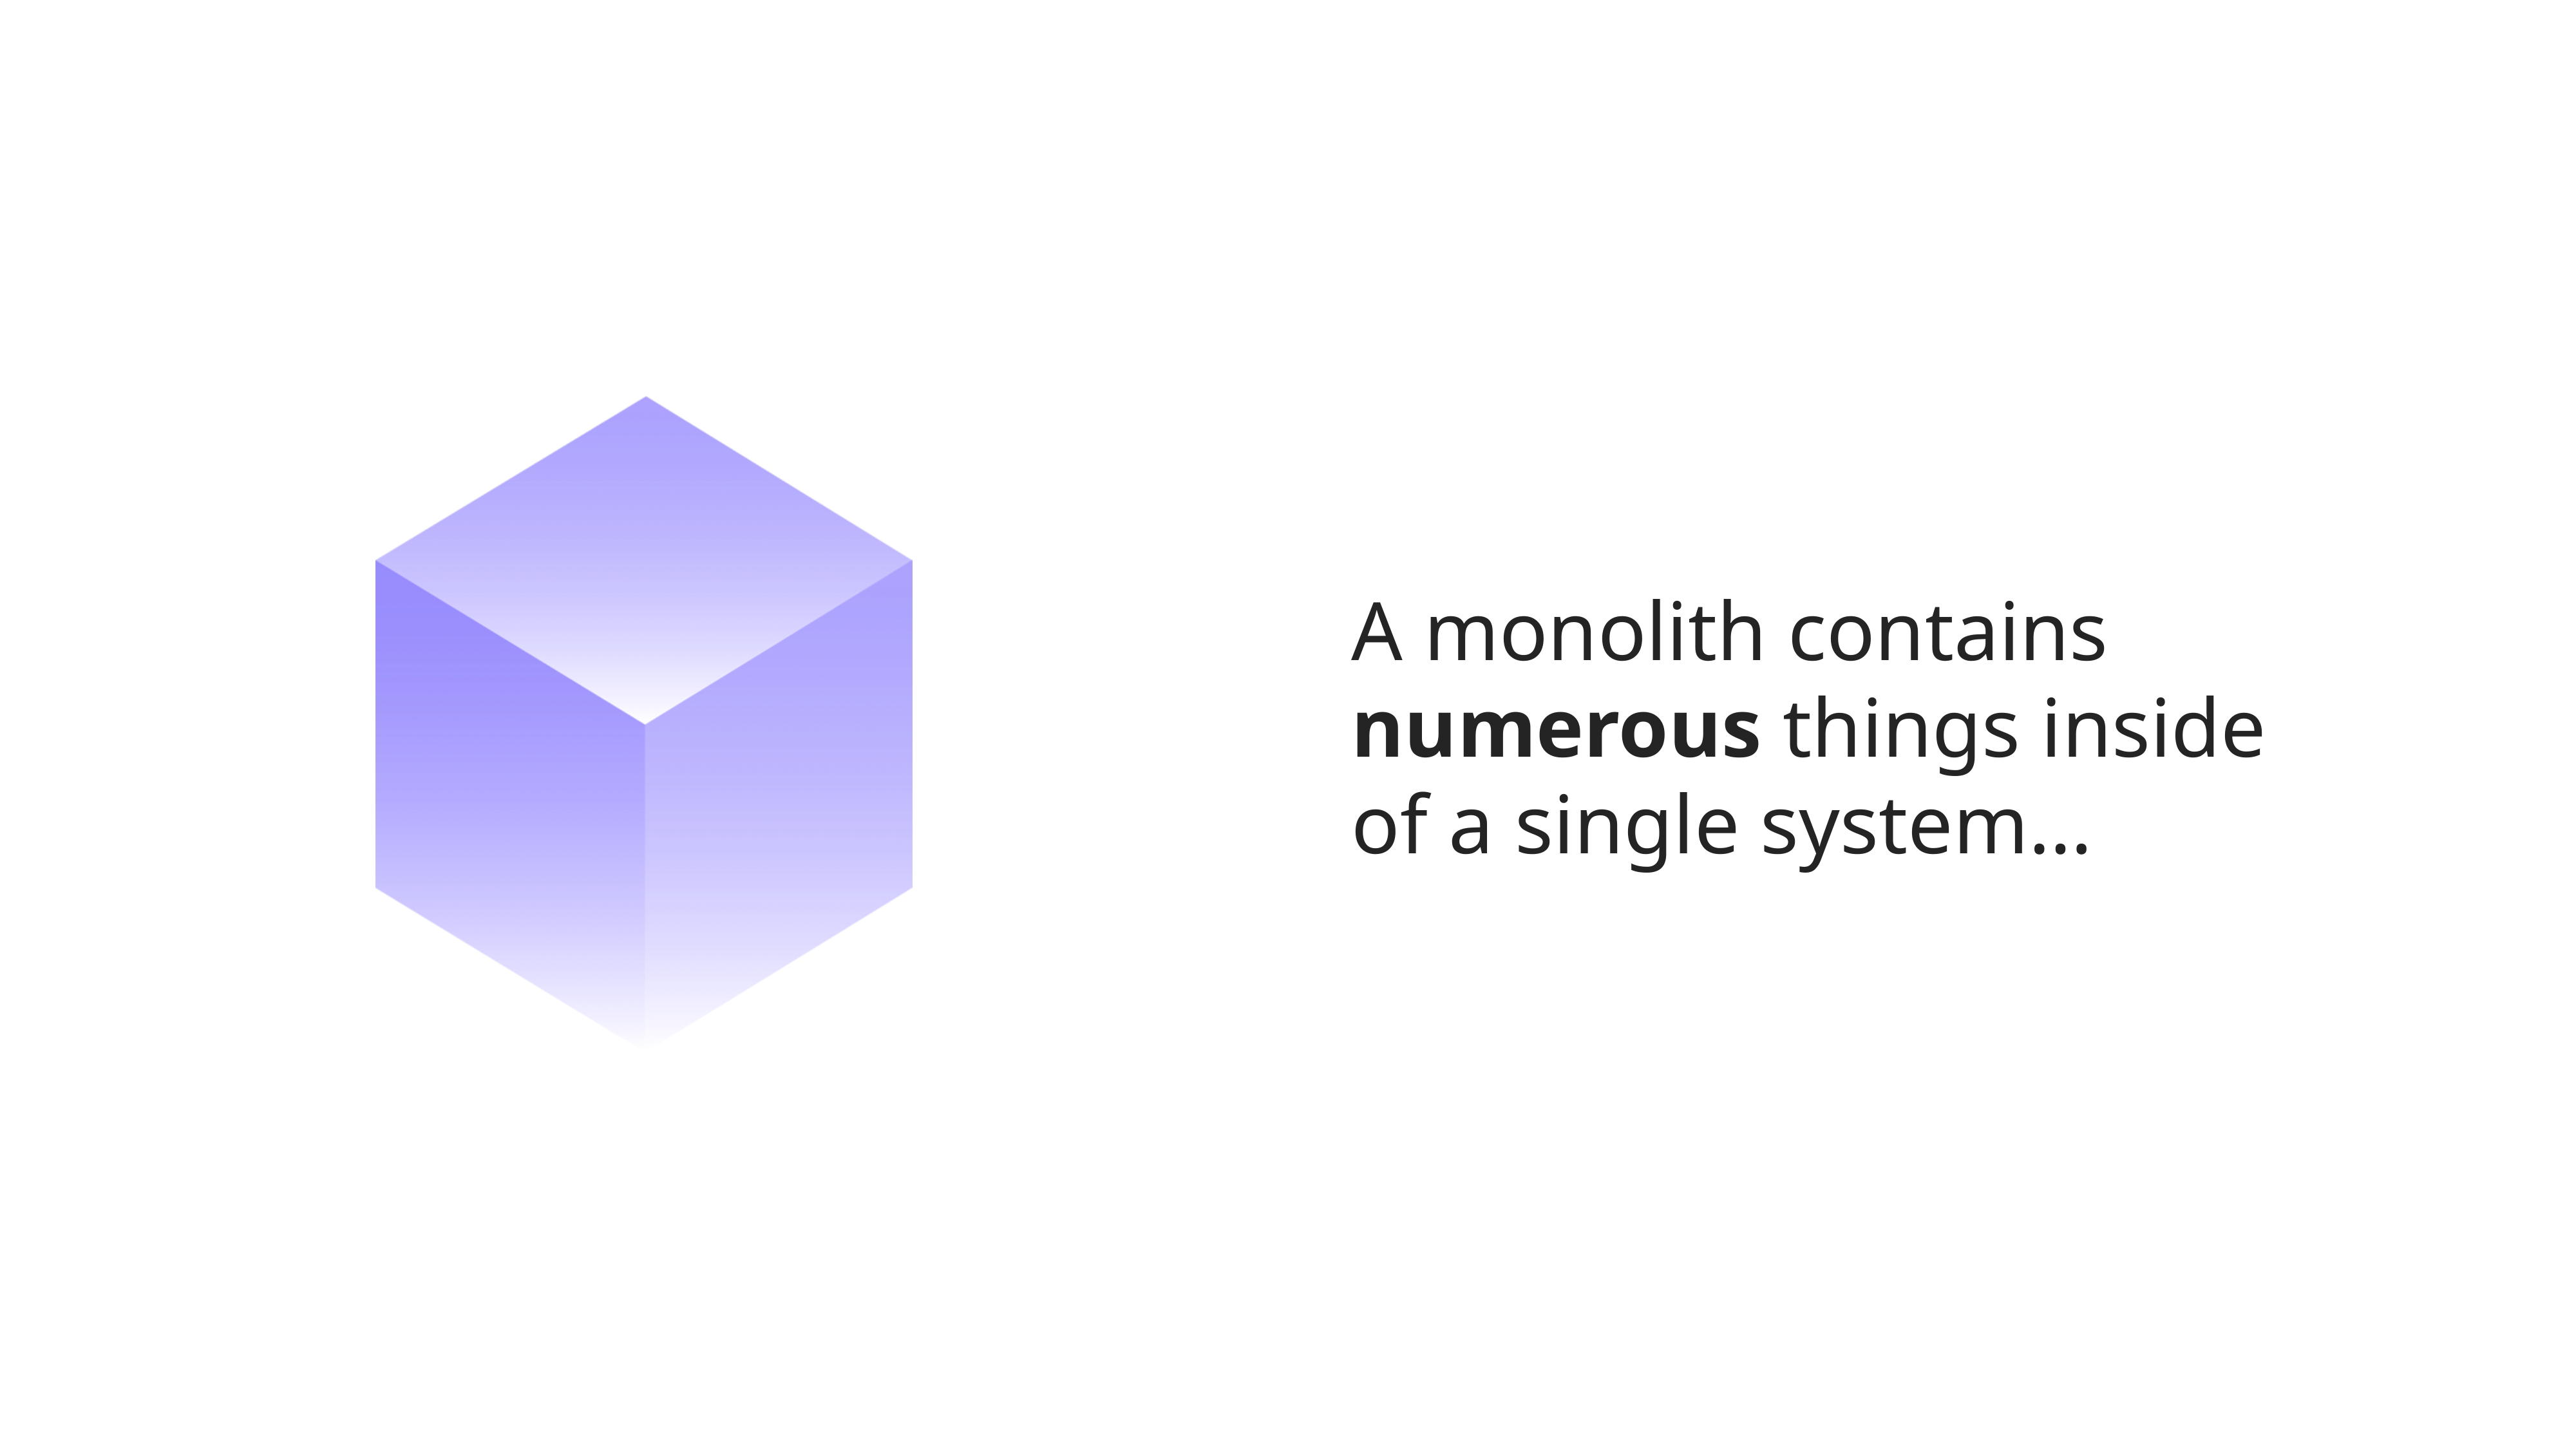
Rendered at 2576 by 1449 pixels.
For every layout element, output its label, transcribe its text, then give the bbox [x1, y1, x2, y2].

picture [375, 396, 913, 1053]
list A monolith contains numerous things inside of a single system… [1351, 127, 2423, 1322]
